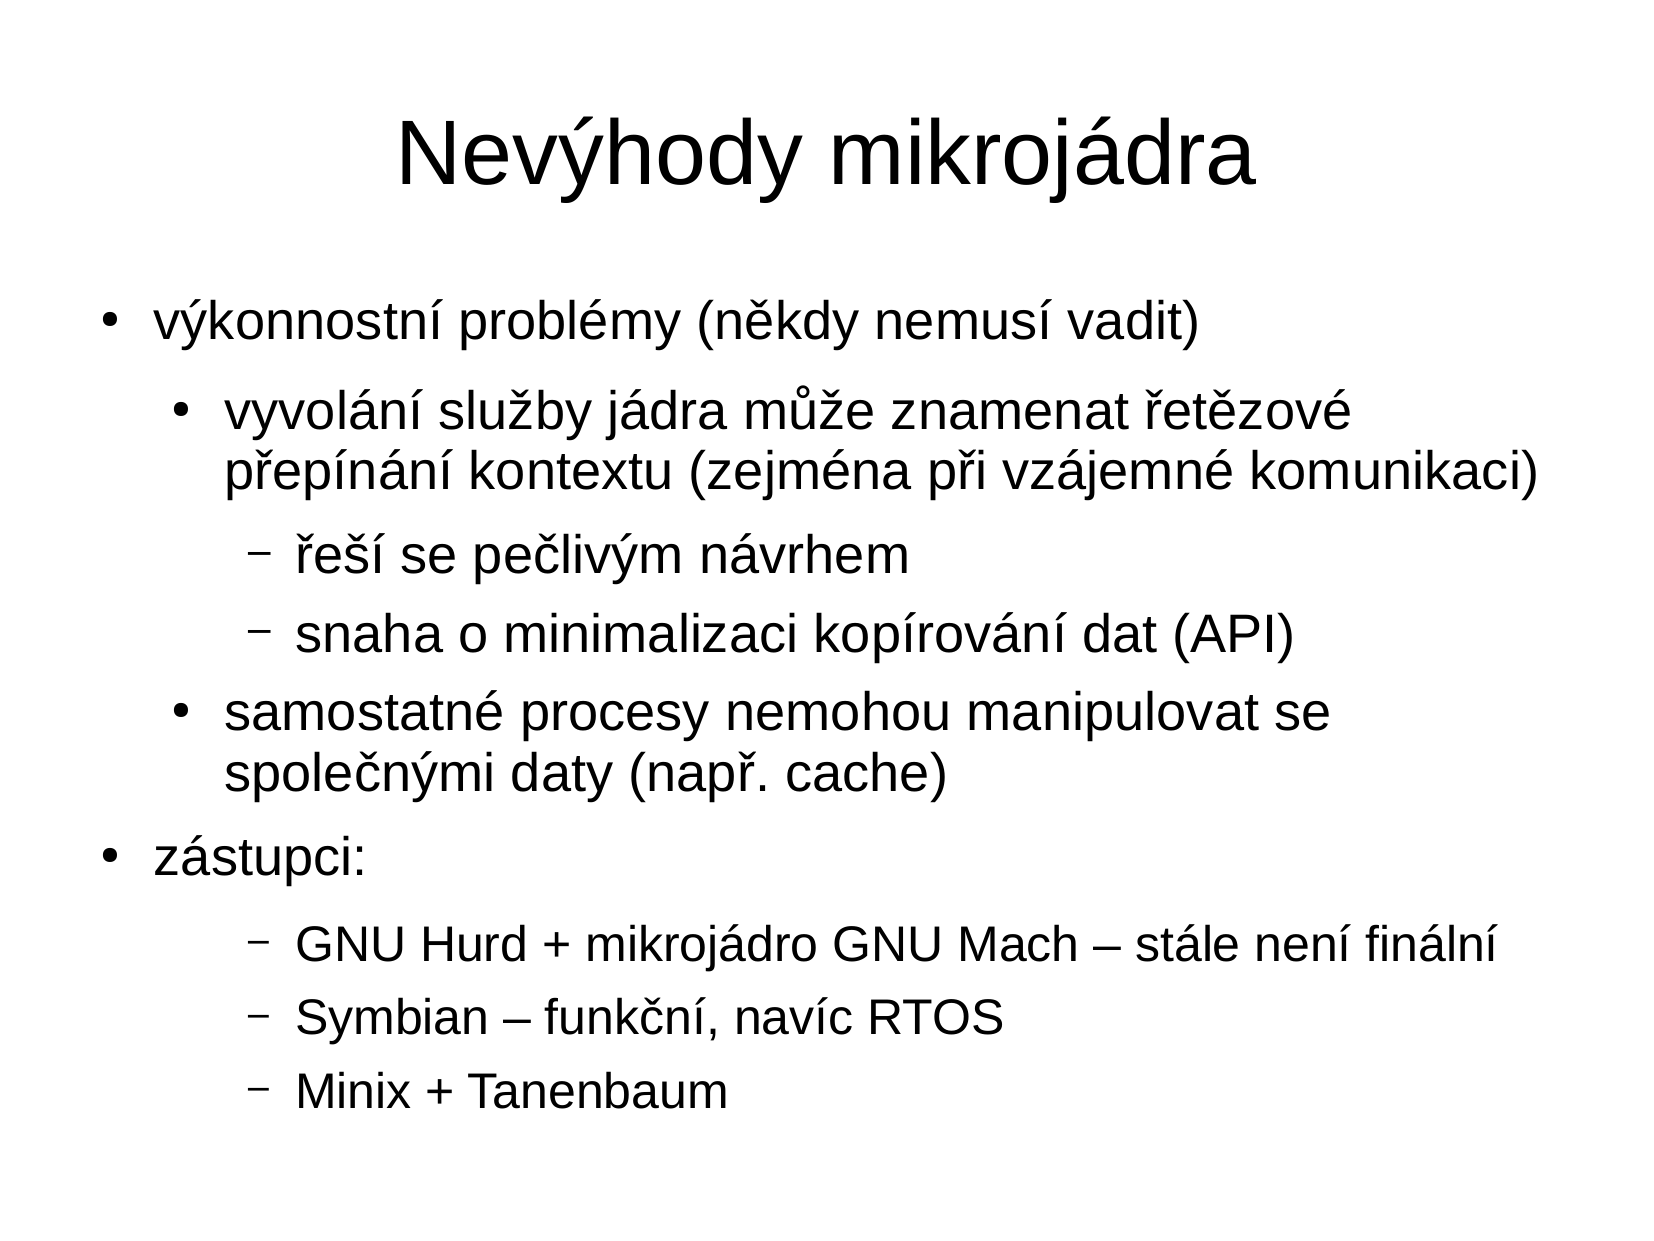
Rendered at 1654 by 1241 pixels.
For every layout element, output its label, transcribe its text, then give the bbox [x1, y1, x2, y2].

list výkonnostní problémy (někdy nemusí vadit) vyvolání služby jádra může znamenat řetězové přepínání kontextu (zejména při vzájemné komunikaci) řeší se pečlivým návrhem snaha o minimalizaci kopírování dat (API) samostatné procesy nemohou manipulovat se společnými daty (např. cache) zástupci: GNU Hurd + mikrojádro GNU Mach – stále není finální Symbian – funkční, navíc RTOS Minix + Tanenbaum [82, 290, 1571, 1182]
title Nevýhody mikrojádra [82, 49, 1571, 257]
